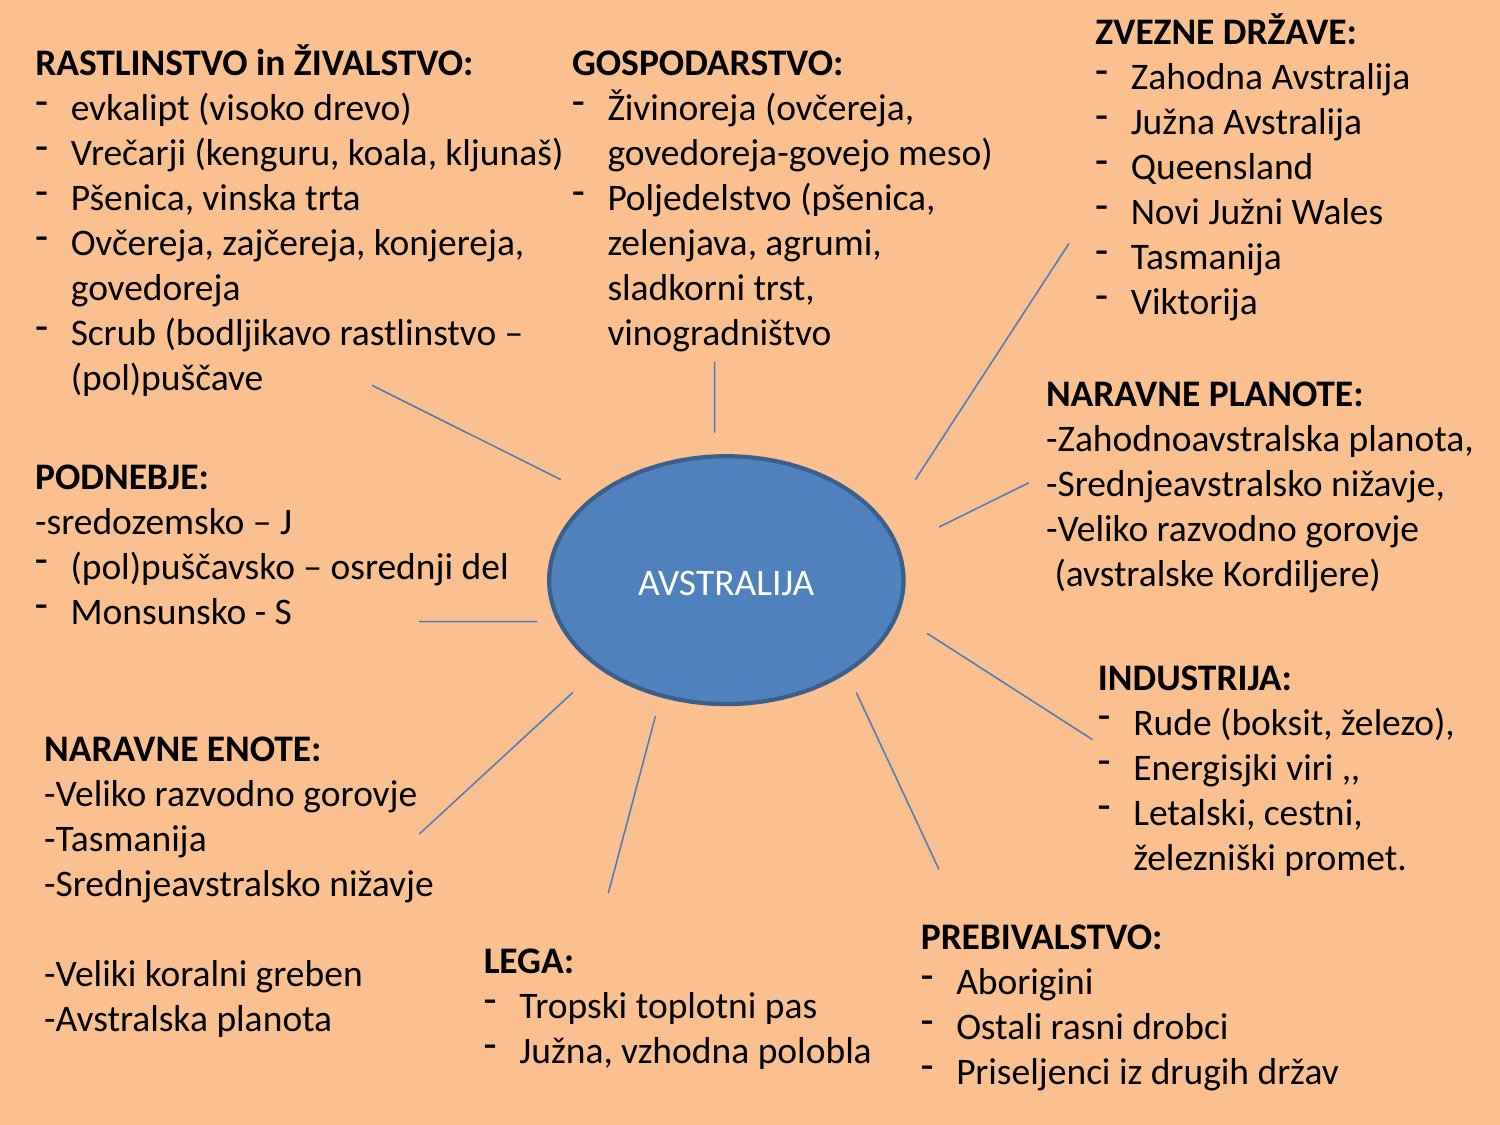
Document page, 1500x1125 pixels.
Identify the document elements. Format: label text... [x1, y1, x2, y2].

text_box PREBIVALSTVO: Aborigini Ostali rasni drobci Priseljenci iz drugih držav [906, 904, 1355, 1100]
text_box GOSPODARSTVO: Živinoreja (ovčereja, govedoreja-govejo meso) Poljedelstvo (pšenica, zelenjava, agrumi, sladkorni trst, vinogradništvo [557, 30, 1008, 406]
text_box INDUSTRIJA: Rude (boksit, železo), Energisjki viri ,, Letalski, cestni, železniški promet. [1083, 645, 1470, 886]
text_box RASTLINSTVO in ŽIVALSTVO: evkalipt (visoko drevo) Vrečarji (kenguru, koala, kljunaš) Pšenica, vinska trta Ovčereja, zajčereja, konjereja, govedoreja Scrub (bodljikavo rastlinstvo – (pol)puščave [20, 30, 579, 451]
text_box LEGA: Tropski toplotni pas Južna, vzhodna polobla [469, 928, 887, 1079]
text_box PODNEBJE: -sredozemsko – J (pol)puščavsko – osrednji del Monsunsko - S [20, 451, 524, 640]
text_box ZVEZNE DRŽAVE: Zahodna Avstralija Južna Avstralija Queensland Novi Južni Wales Tasmanija Viktorija [1080, 0, 1441, 330]
text_box AVSTRALIJA [549, 456, 904, 705]
text_box NARAVNE PLANOTE: -Zahodnoavstralska planota, -Srednjeavstralsko nižavje, -Veliko razvodno gorovje (avstralske Kordiljere) [1031, 361, 1498, 602]
text_box NARAVNE ENOTE: -Veliko razvodno gorovje -Tasmanija -Srednjeavstralsko nižavje -Veliki koralni greben -Avstralska planota [29, 716, 514, 1125]
